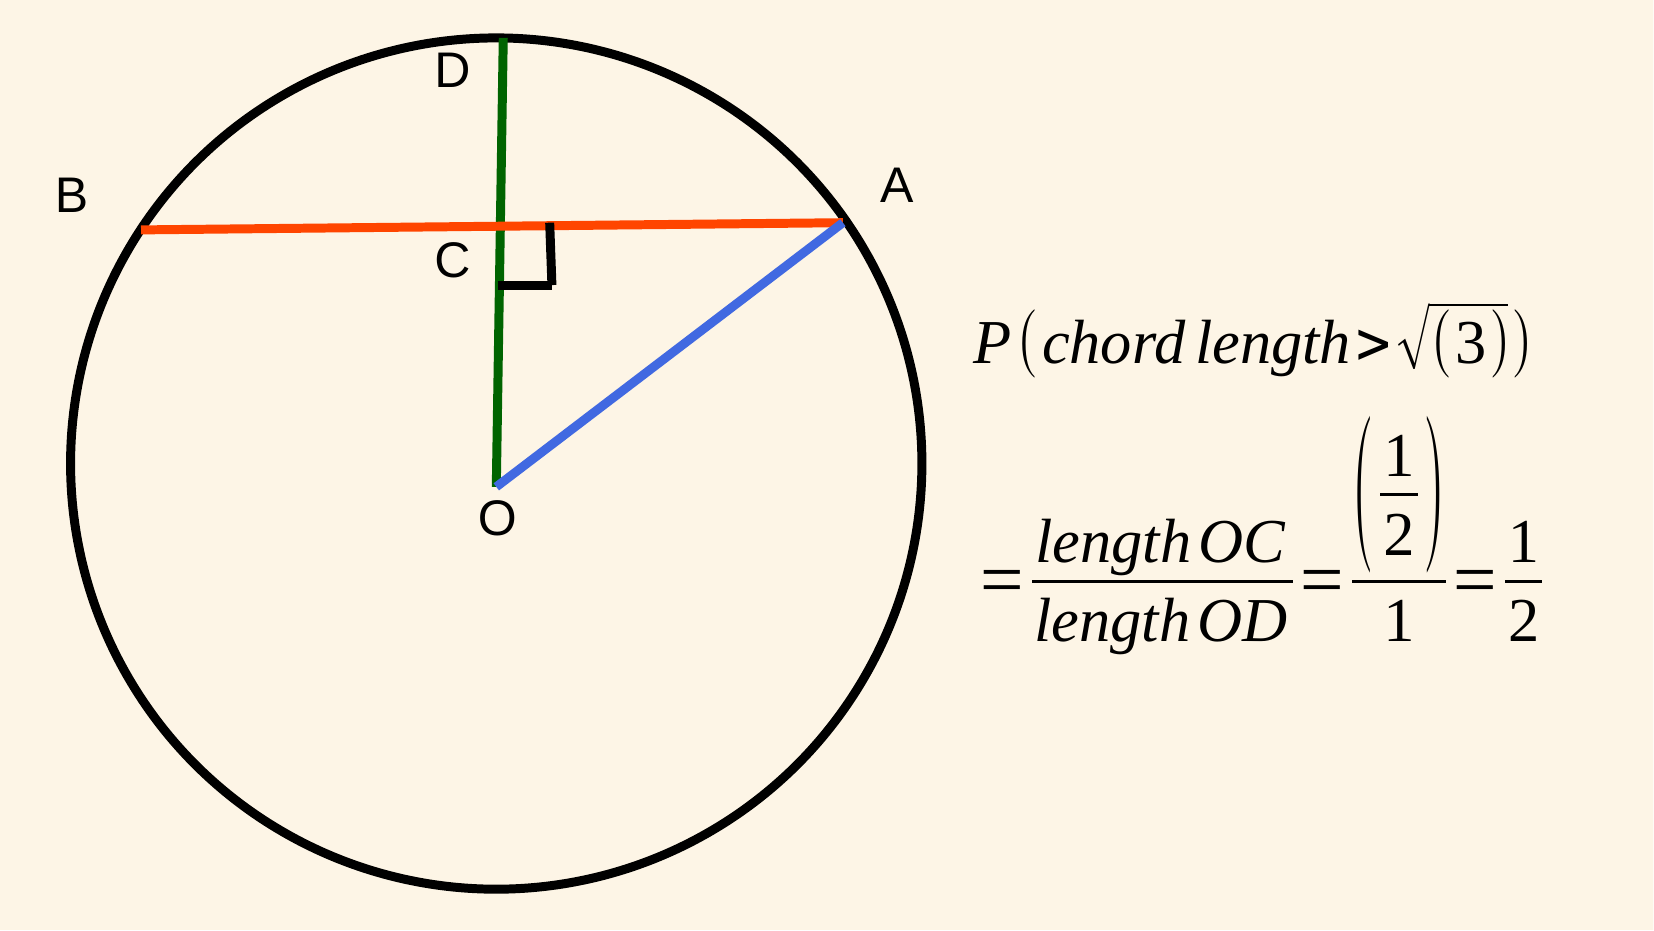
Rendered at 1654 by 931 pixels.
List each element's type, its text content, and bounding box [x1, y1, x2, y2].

text_box A [865, 149, 954, 265]
text_box C [419, 231, 495, 340]
chart [969, 412, 1546, 655]
text_box O [463, 483, 530, 554]
text_box C [504, 290, 509, 340]
text_box C [504, 231, 509, 281]
text_box D [419, 34, 561, 117]
text_box B [40, 159, 129, 274]
chart [969, 300, 1533, 382]
